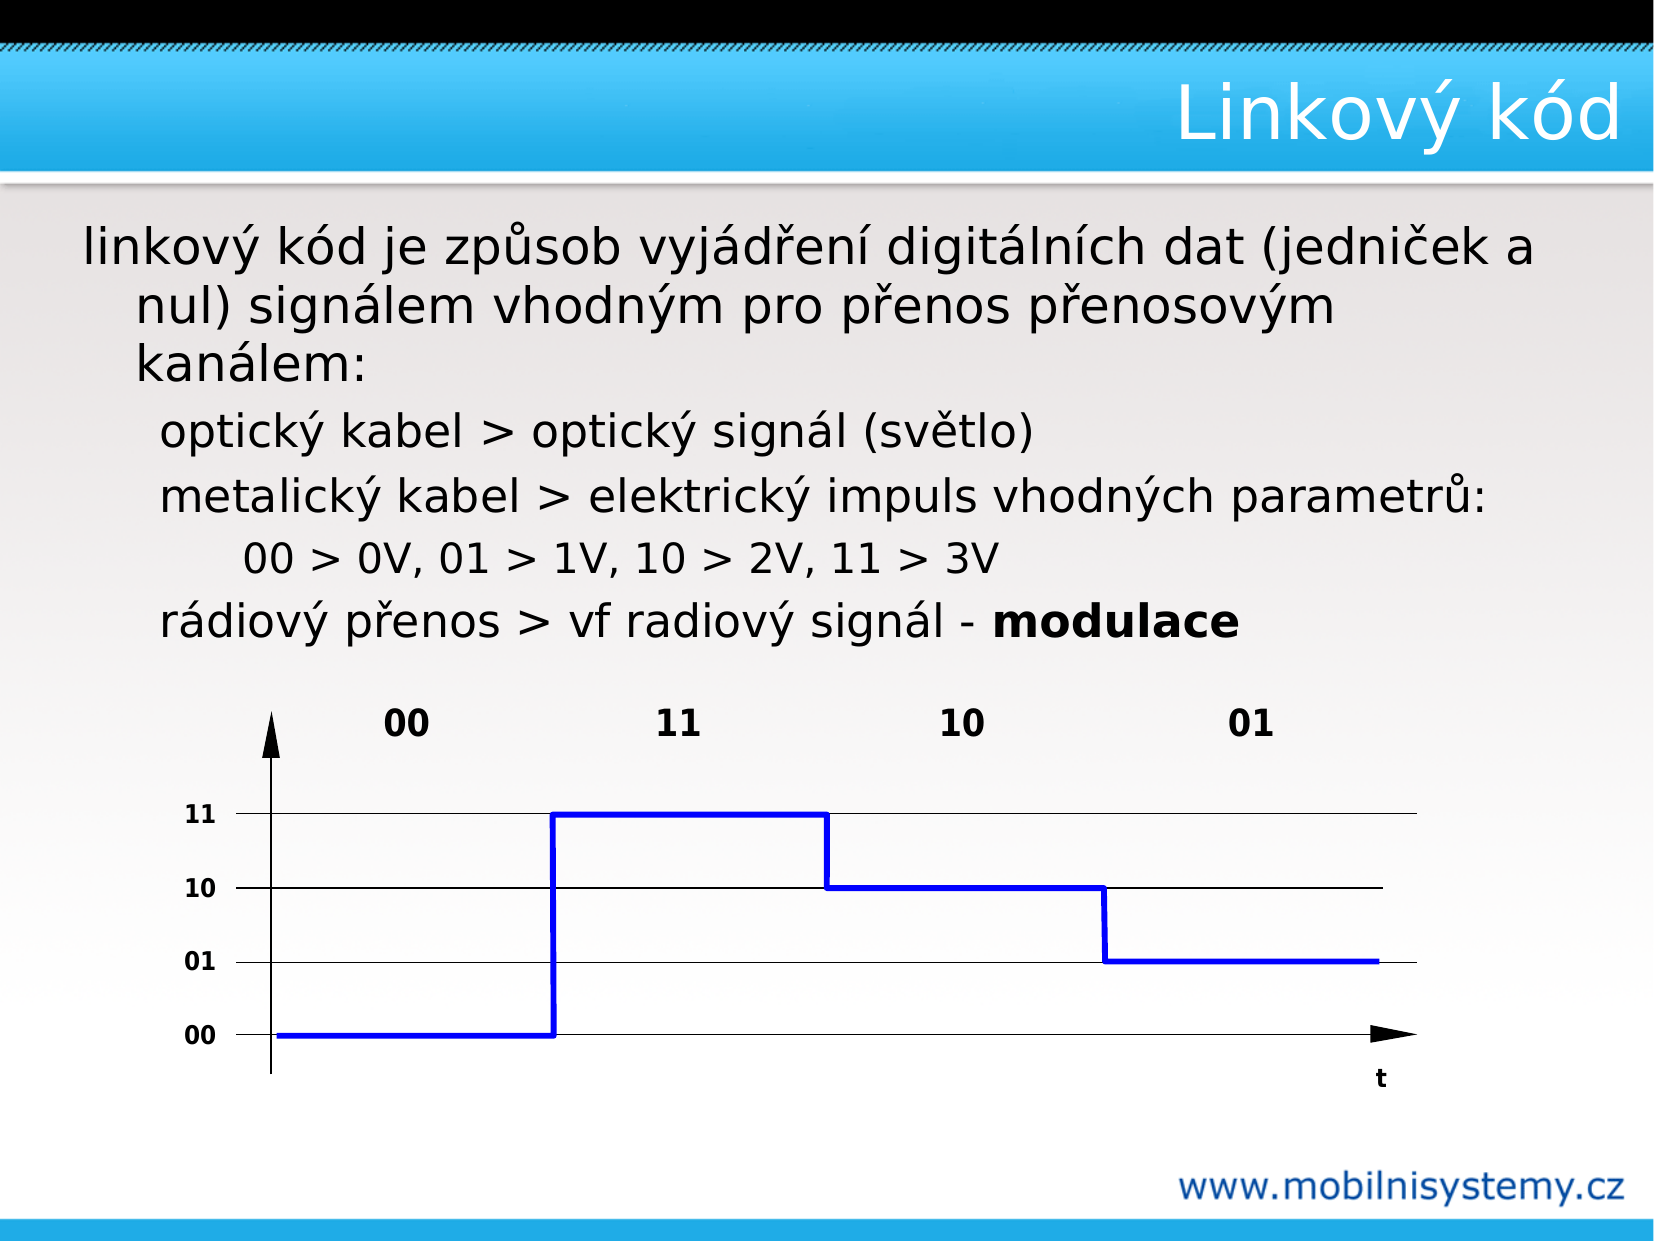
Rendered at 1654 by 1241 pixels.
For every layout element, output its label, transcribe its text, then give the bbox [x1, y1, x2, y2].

text_box 00 [368, 693, 446, 753]
picture [0, 0, 1654, 1241]
text_box 10 [169, 865, 232, 911]
text_box 01 [1213, 693, 1290, 753]
title Linkový kód [29, 49, 1625, 178]
text_box t [1360, 1056, 1402, 1102]
list linkový kód je způsob vyjádření digitálních dat (jedniček a nul) signálem vhodným pro přenos přenosovým kanálem: optický kabel > optický signál (světlo) metalický kabel > elektrický impuls vhodných parametrů: 00 > 0V, 01 > 1V, 10 > 2V, 11 > 3V rádiový přenos > vf radiový signál - modulace [64, 218, 1565, 659]
text_box 00 [169, 1012, 232, 1058]
text_box 01 [169, 939, 232, 985]
text_box 10 [923, 693, 1001, 753]
text_box 11 [169, 792, 232, 838]
text_box 11 [640, 693, 717, 753]
